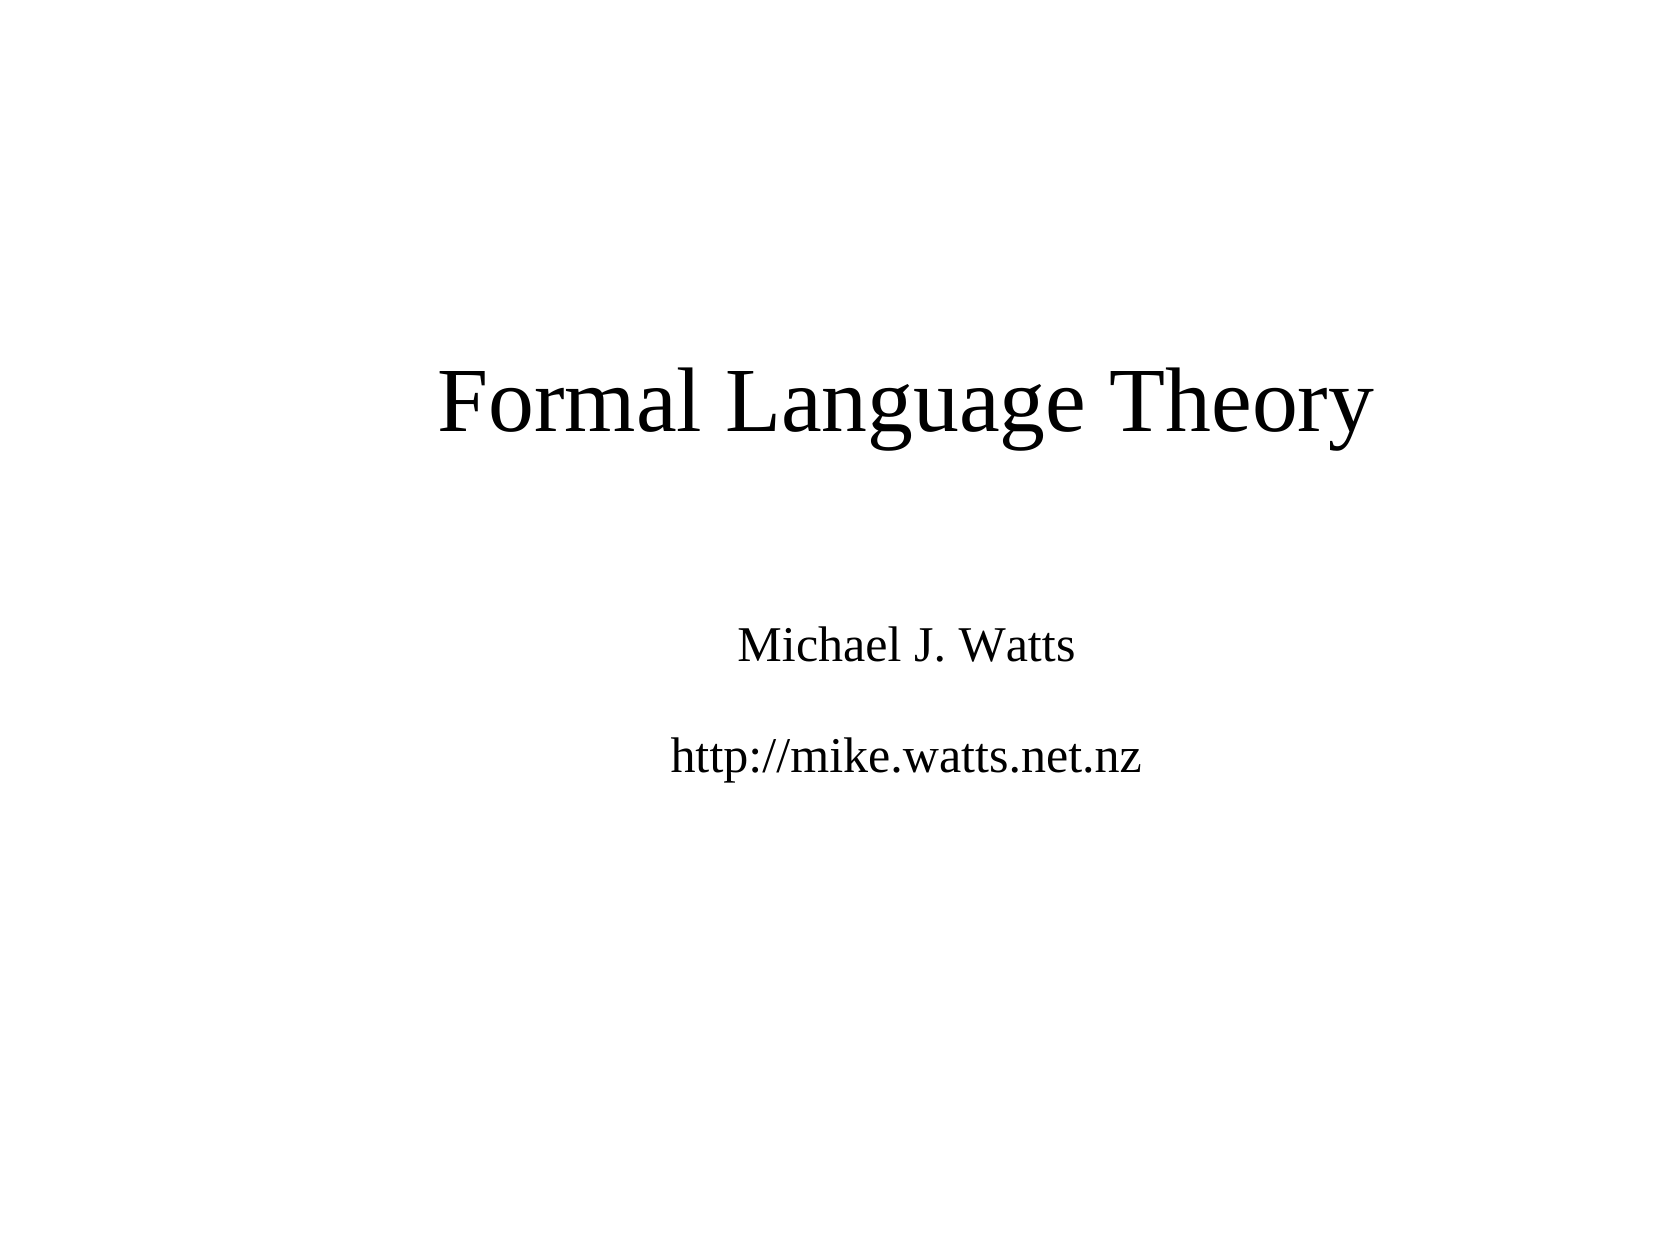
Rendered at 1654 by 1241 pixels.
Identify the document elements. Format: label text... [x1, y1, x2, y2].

text_box Formal Language Theory Michael J. Watts http://mike.watts.net.nz [380, 349, 1433, 913]
